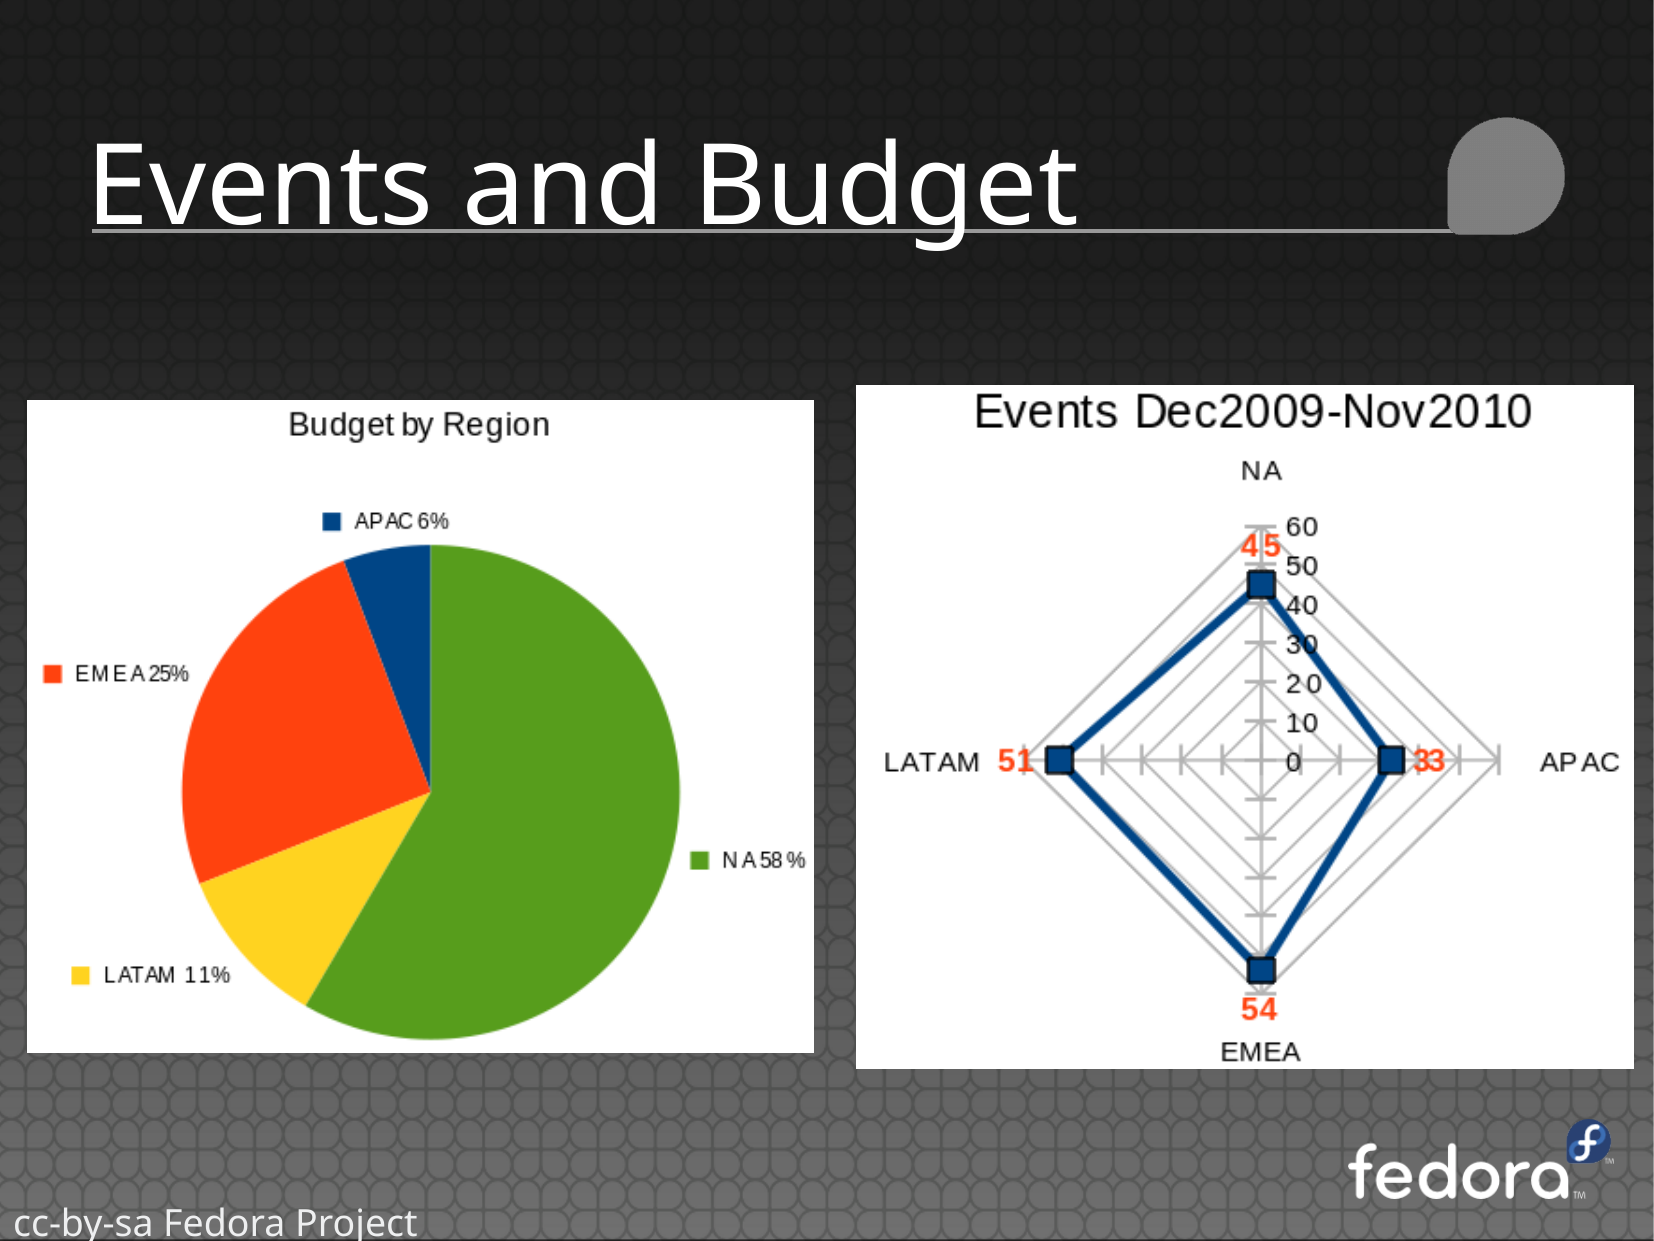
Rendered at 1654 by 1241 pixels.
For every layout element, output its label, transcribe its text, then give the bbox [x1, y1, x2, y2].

picture [0, 0, 1654, 1241]
text_box cc-by-sa Fedora Project [4, 1189, 427, 1241]
title Events and Budget [86, 112, 1576, 249]
